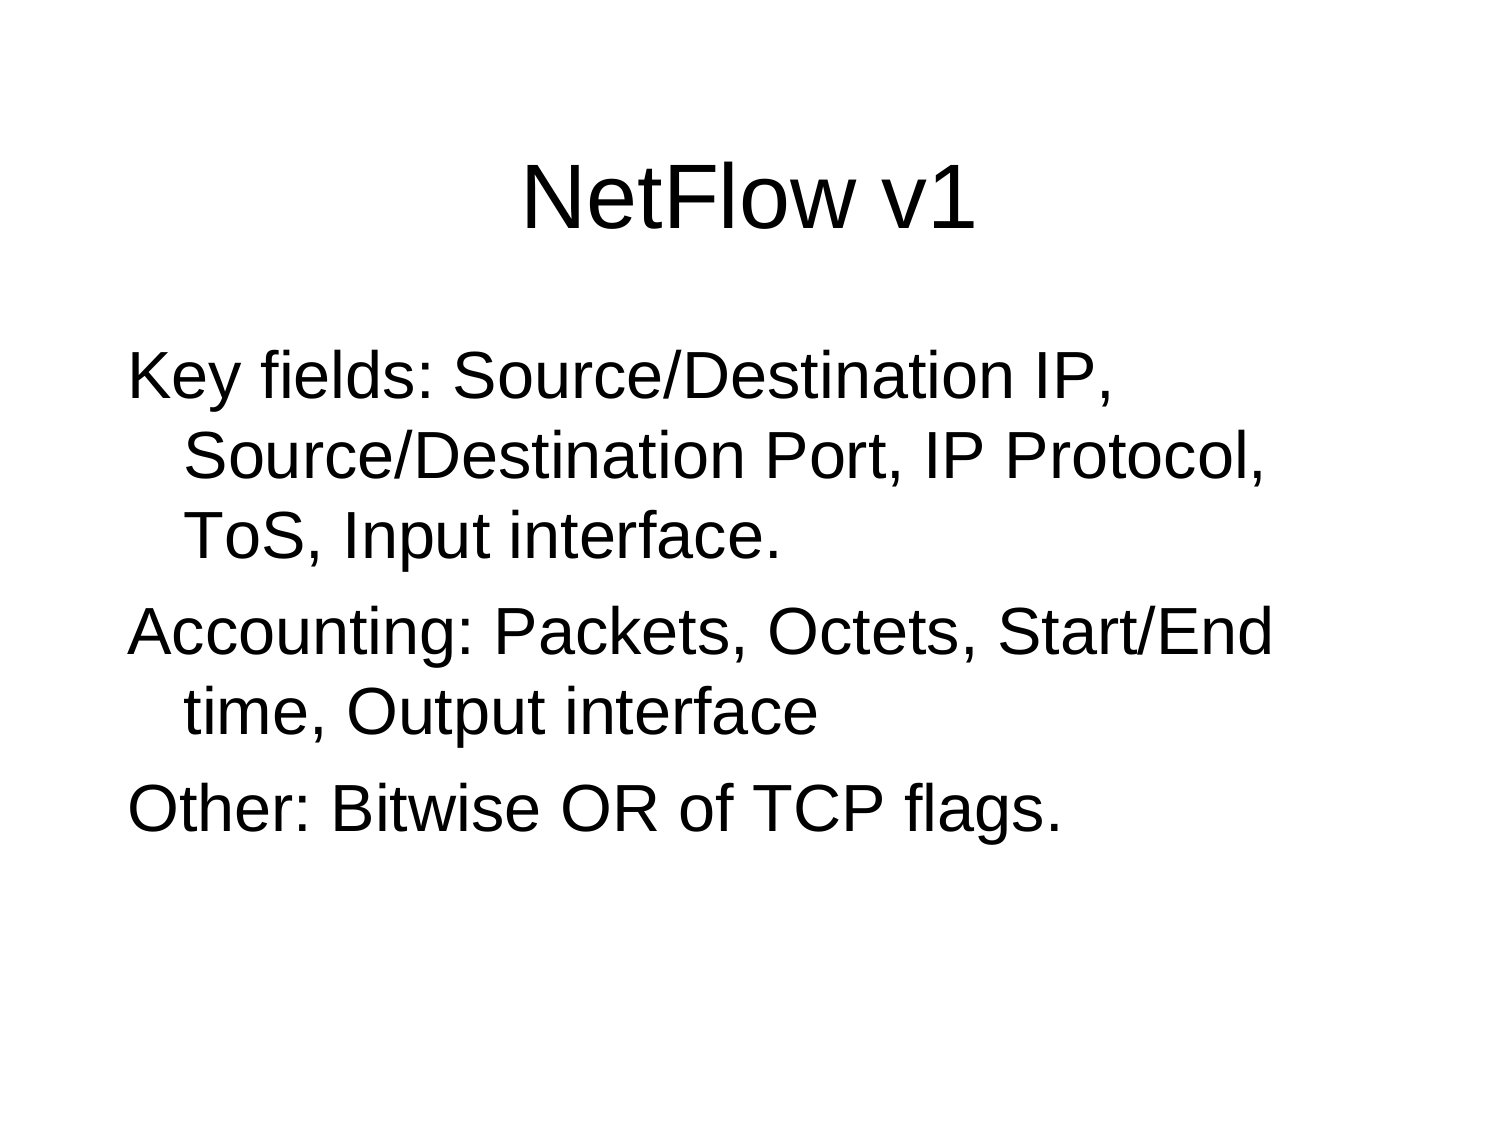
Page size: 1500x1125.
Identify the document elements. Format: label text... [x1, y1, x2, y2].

list Key fields: Source/Destination IP, Source/Destination Port, IP Protocol, ToS, Input interface. Accounting: Packets, Octets, Start/End time, Output interface Other: Bitwise OR of TCP flags. [112, 324, 1388, 1051]
title NetFlow v1 [112, 99, 1388, 288]
